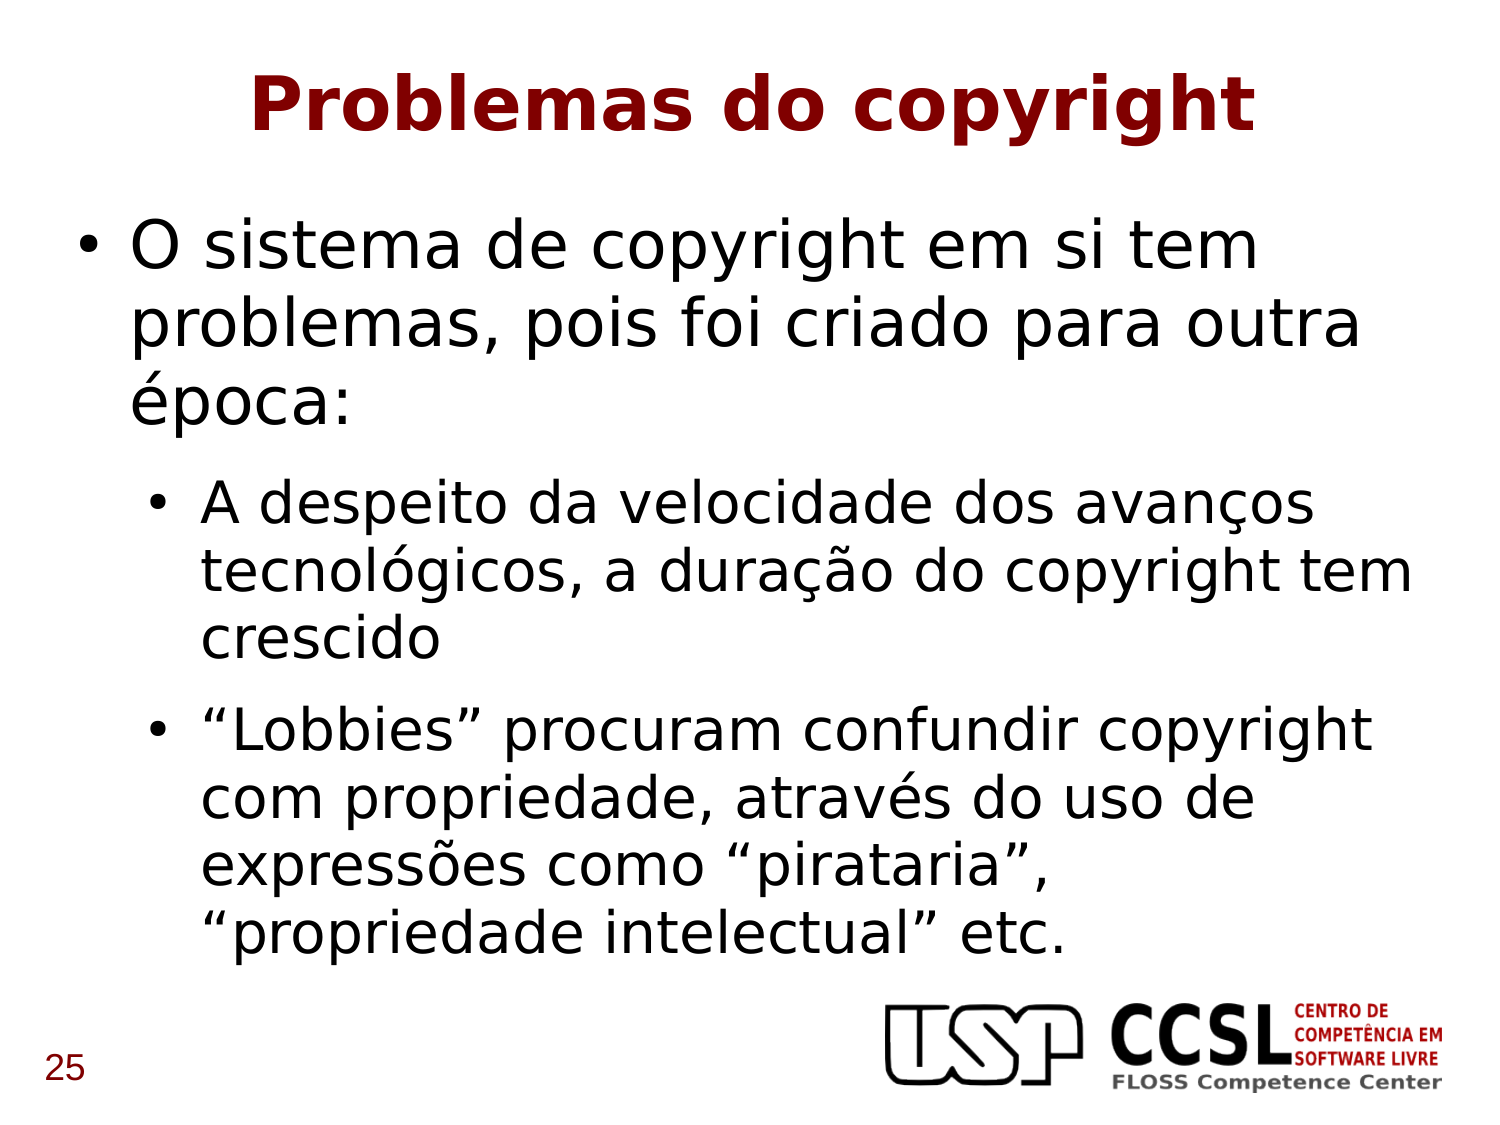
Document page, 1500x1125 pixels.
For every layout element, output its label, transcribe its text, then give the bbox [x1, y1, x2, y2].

title Problemas do copyright [59, 29, 1447, 180]
list O sistema de copyright em si tem problemas, pois foi criado para outra época: A despeito da velocidade dos avanços tecnológicos, a duração do copyright tem crescido “Lobbies” procuram confundir copyright com propriedade, através do uso de expressões como “pirataria”, “propriedade intelectual” etc. [59, 206, 1447, 968]
picture [885, 1003, 1442, 1093]
